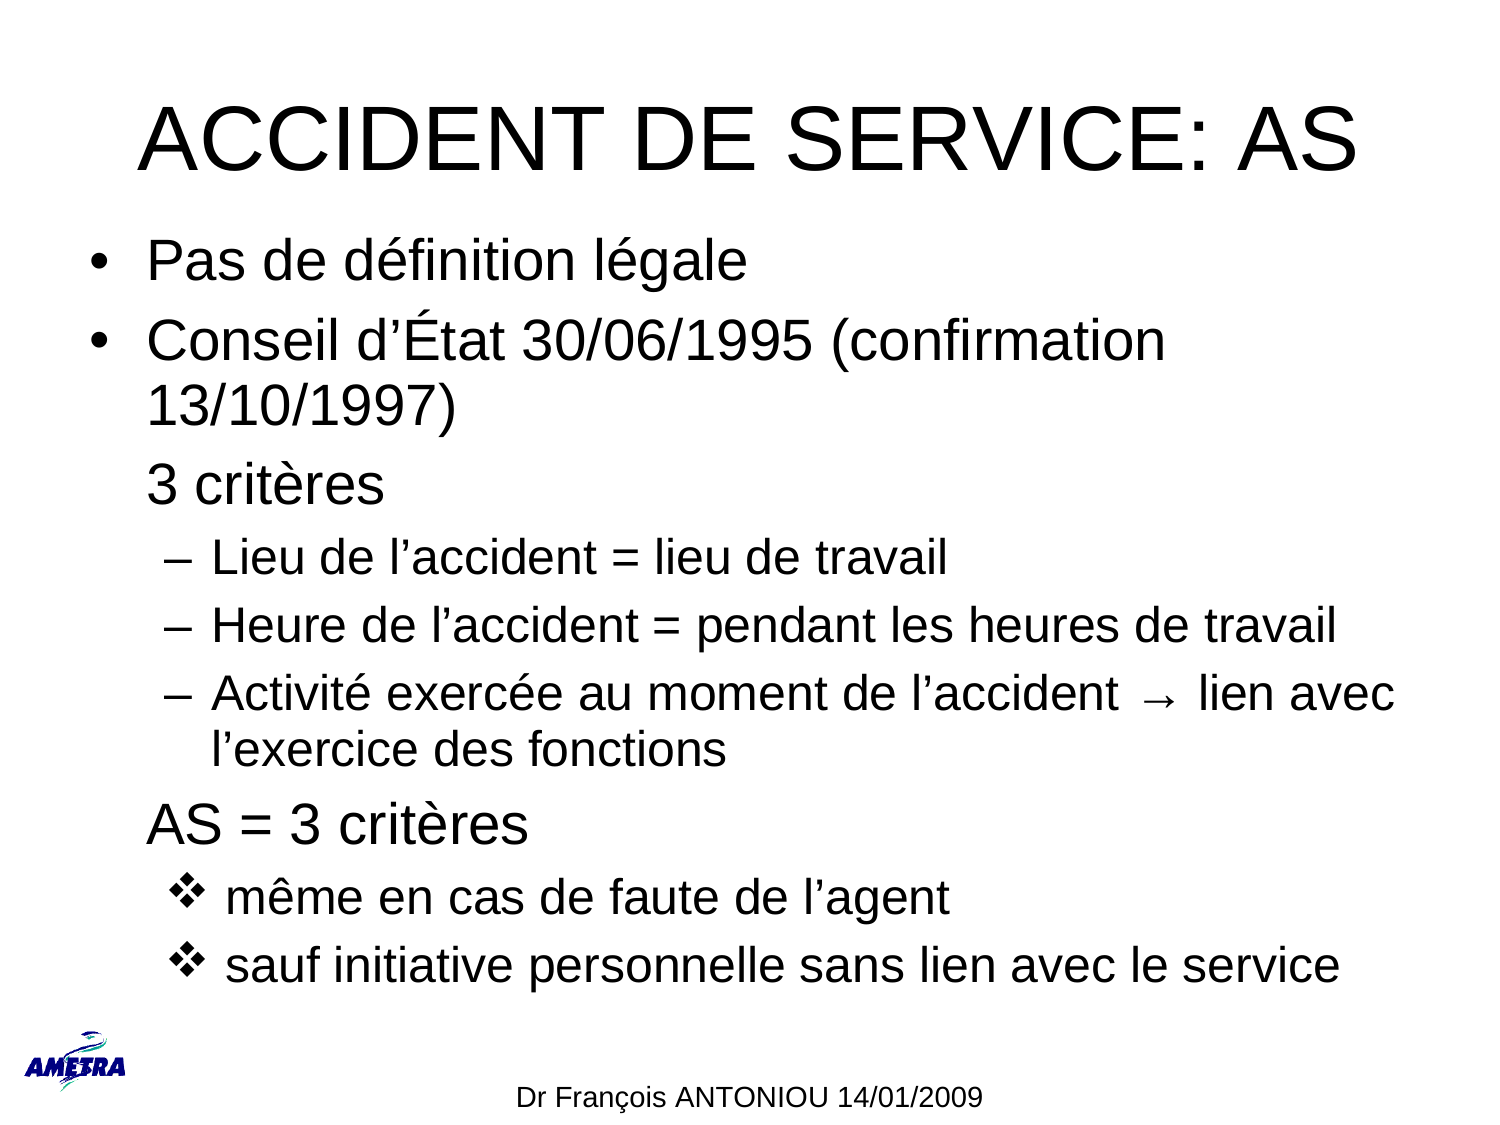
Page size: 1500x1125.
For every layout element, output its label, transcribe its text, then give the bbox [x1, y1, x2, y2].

picture [5, 1009, 148, 1118]
list Pas de définition légale Conseil d’État 30/06/1995 (confirmation 13/10/1997) 3 critères Lieu de l’accident = lieu de travail Heure de l’accident = pendant les heures de travail Activité exercée au moment de l’accident → lien avec l’exercice des fonctions AS = 3 critères même en cas de faute de l’agent sauf initiative personnelle sans lien avec le service [75, 219, 1471, 1094]
title ACCIDENT DE SERVICE: AS [75, 45, 1426, 219]
